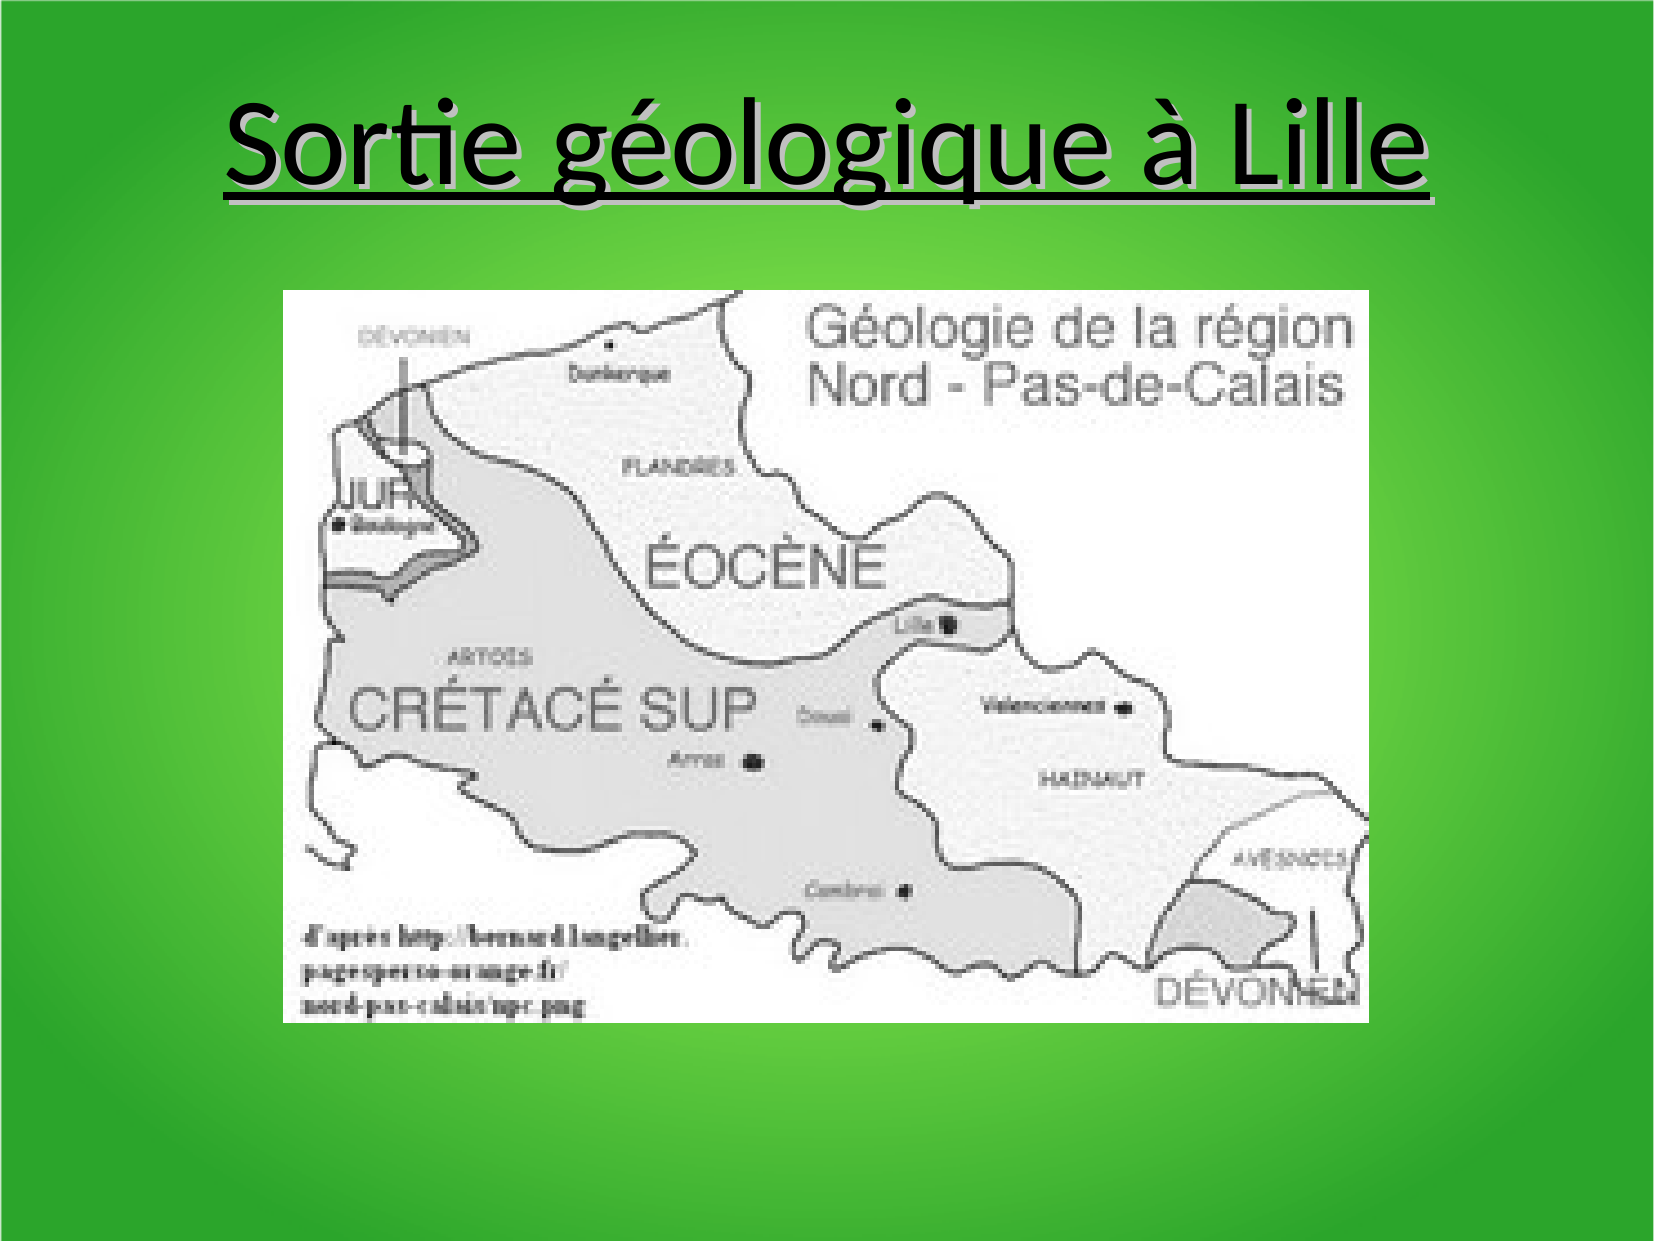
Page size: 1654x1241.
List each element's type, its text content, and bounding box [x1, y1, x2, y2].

title Sortie géologique à Lille [82, 49, 1571, 257]
picture [0, 0, 1654, 1241]
